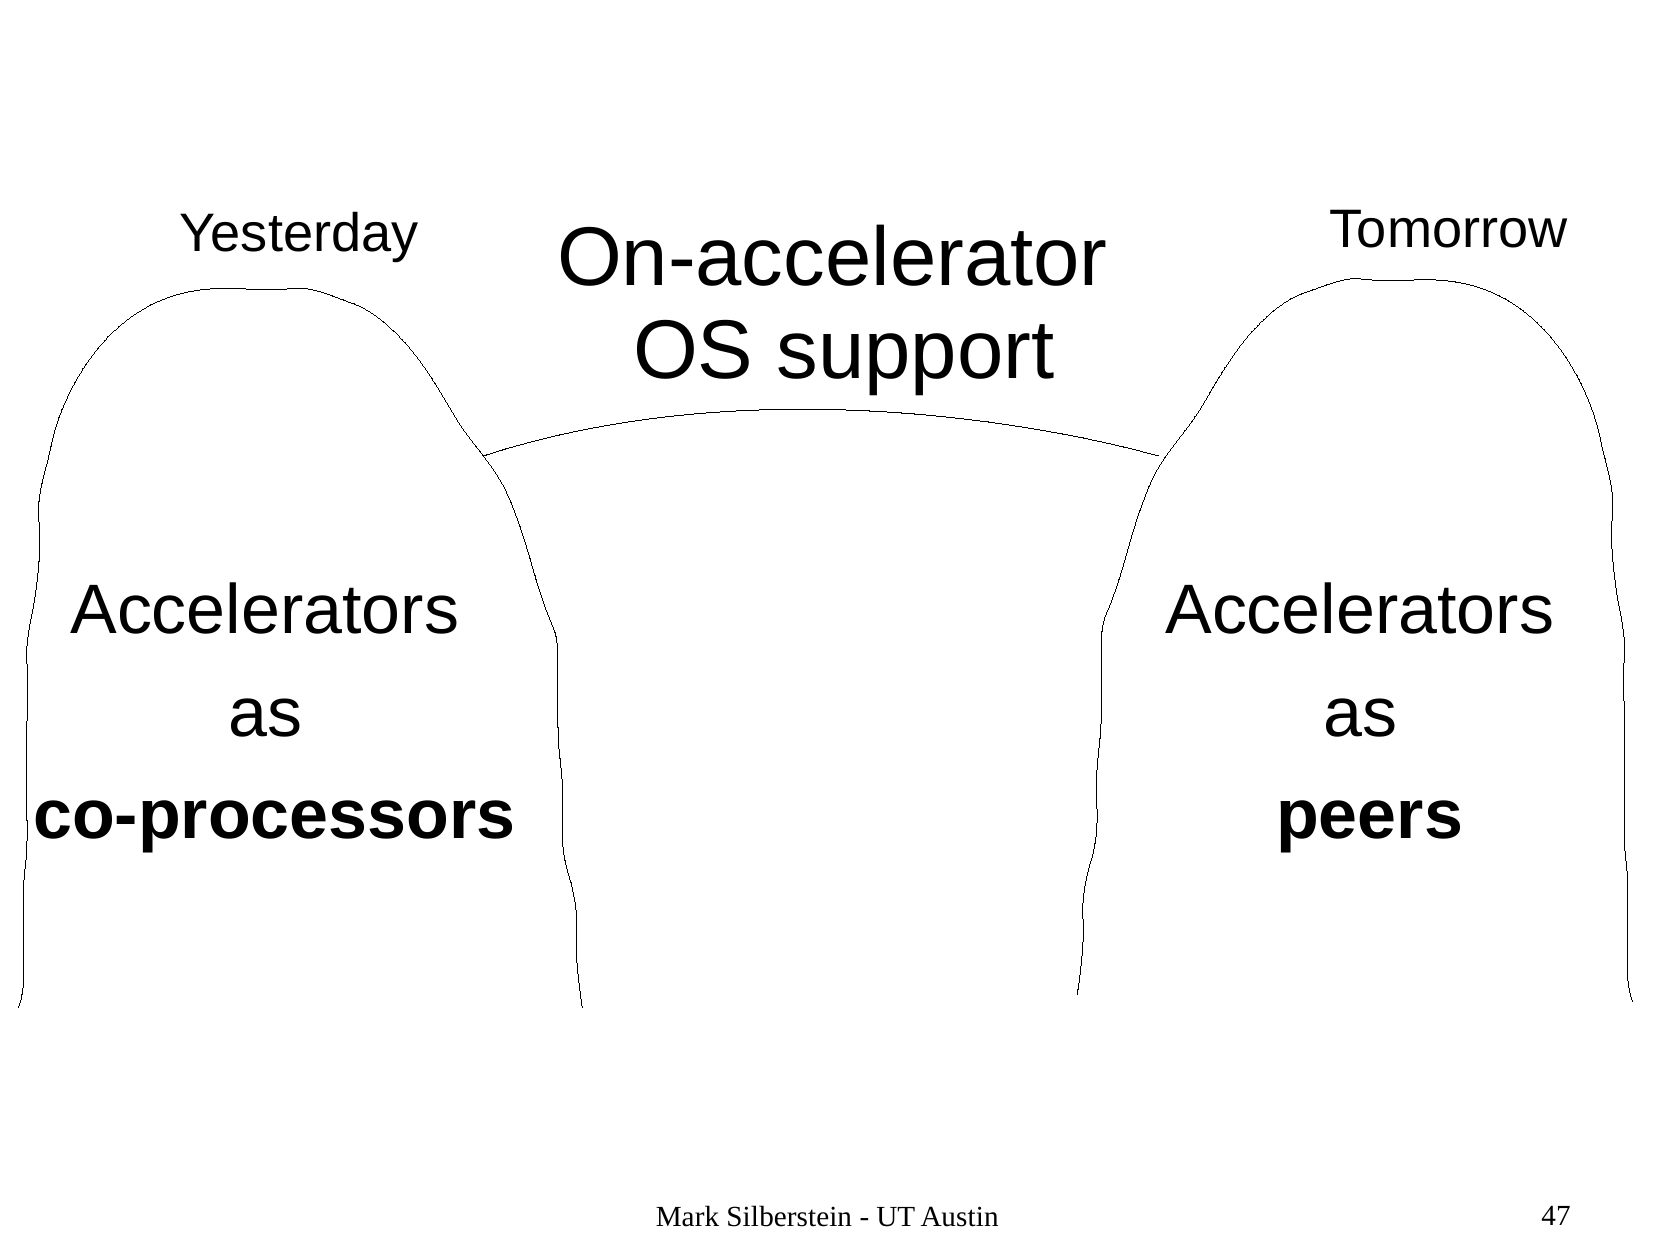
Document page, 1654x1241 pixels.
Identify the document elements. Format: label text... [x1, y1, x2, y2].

text_box Accelerators as peers [1032, 570, 1654, 856]
text_box Tomorrow [1314, 190, 1583, 267]
text_box Accelerators as co-processors [0, 570, 613, 856]
text_box On-accelerator OS support [542, 202, 1146, 404]
text_box Yesterday [164, 195, 434, 271]
